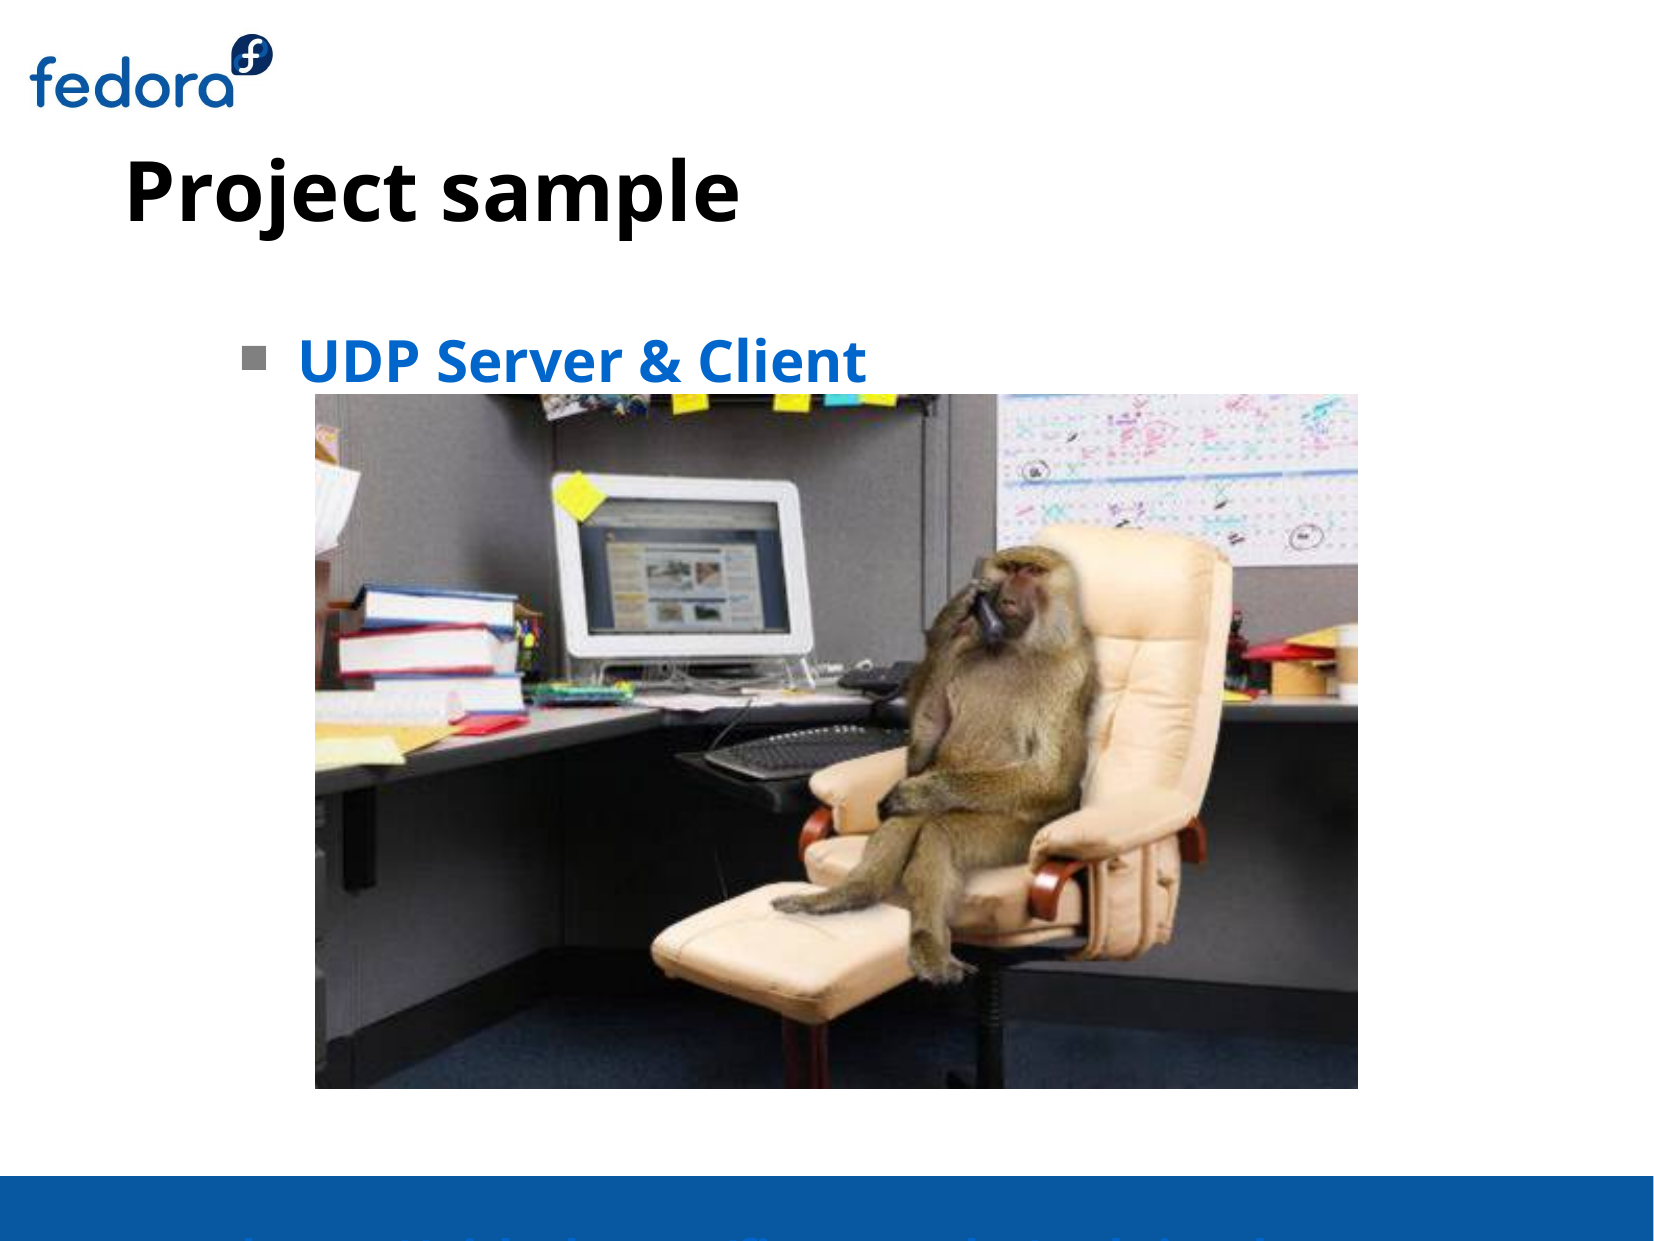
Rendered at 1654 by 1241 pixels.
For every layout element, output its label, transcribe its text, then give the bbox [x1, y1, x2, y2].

picture [315, 394, 1358, 1089]
list UDP Server & Client https://github.com/firemanxbr/arduinoday [151, 220, 1476, 1166]
picture [0, 1176, 1654, 1241]
picture [22, 27, 277, 115]
title Project sample [123, 123, 1529, 256]
